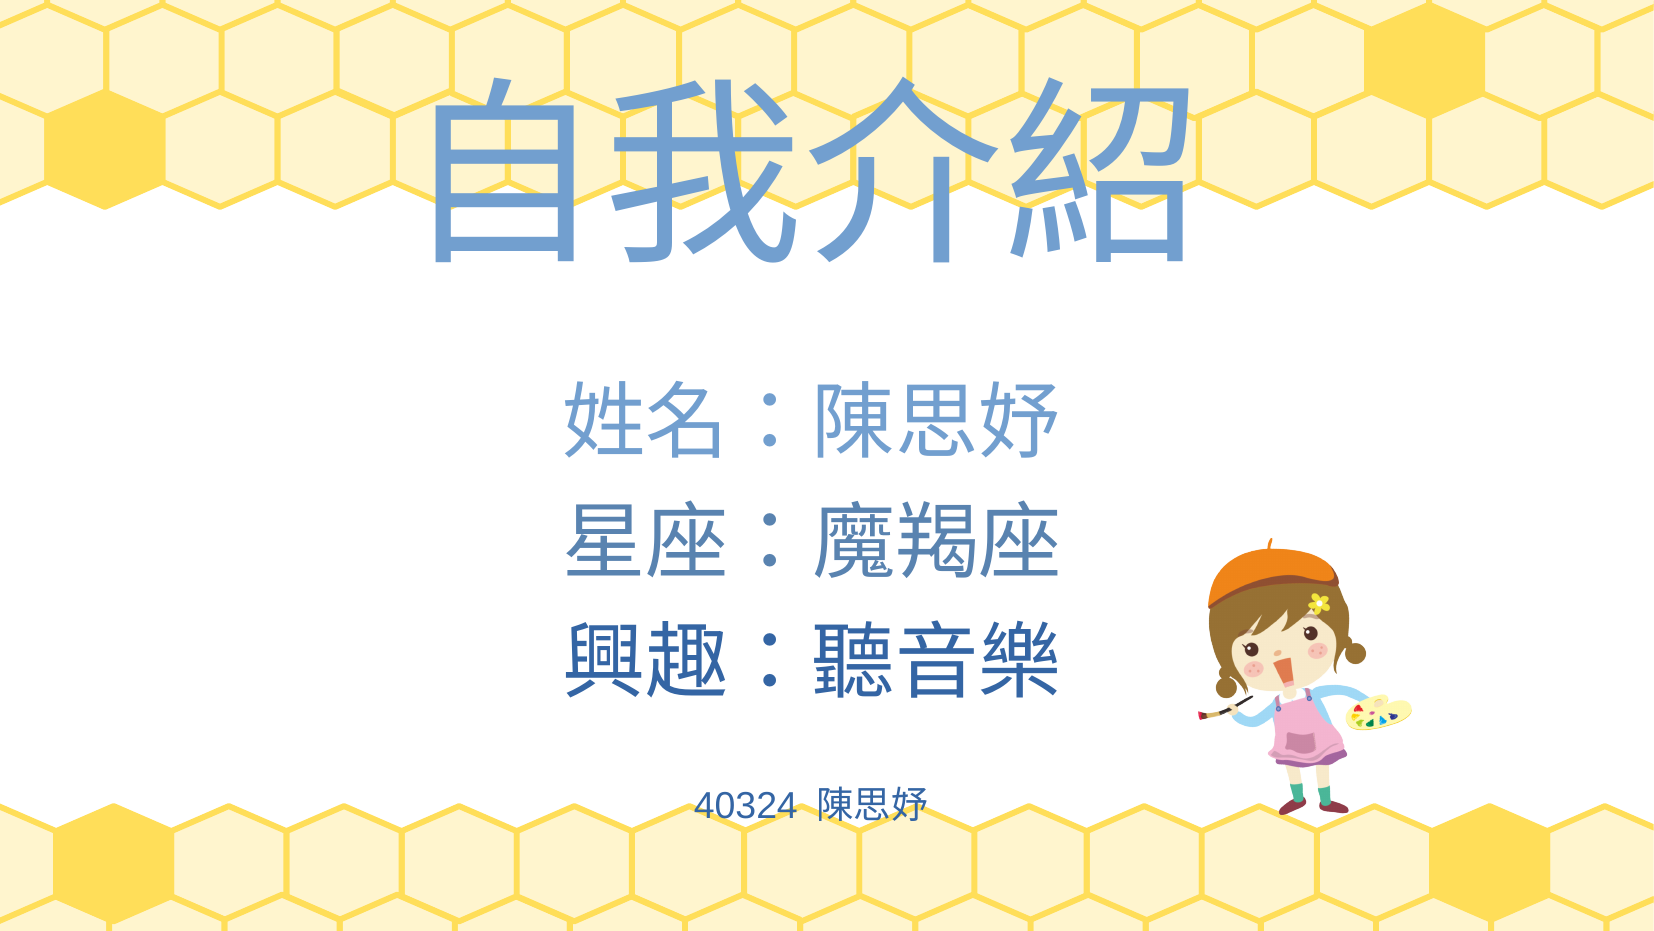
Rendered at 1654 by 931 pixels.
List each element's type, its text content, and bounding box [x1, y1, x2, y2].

picture [1174, 521, 1425, 832]
subtitle 姓名：陳思妤 星座：魔羯座 興趣：聽音樂 [472, 354, 1152, 716]
text_box 40324 陳思妤 [679, 767, 945, 833]
title 自我介紹 [59, 59, 1548, 260]
